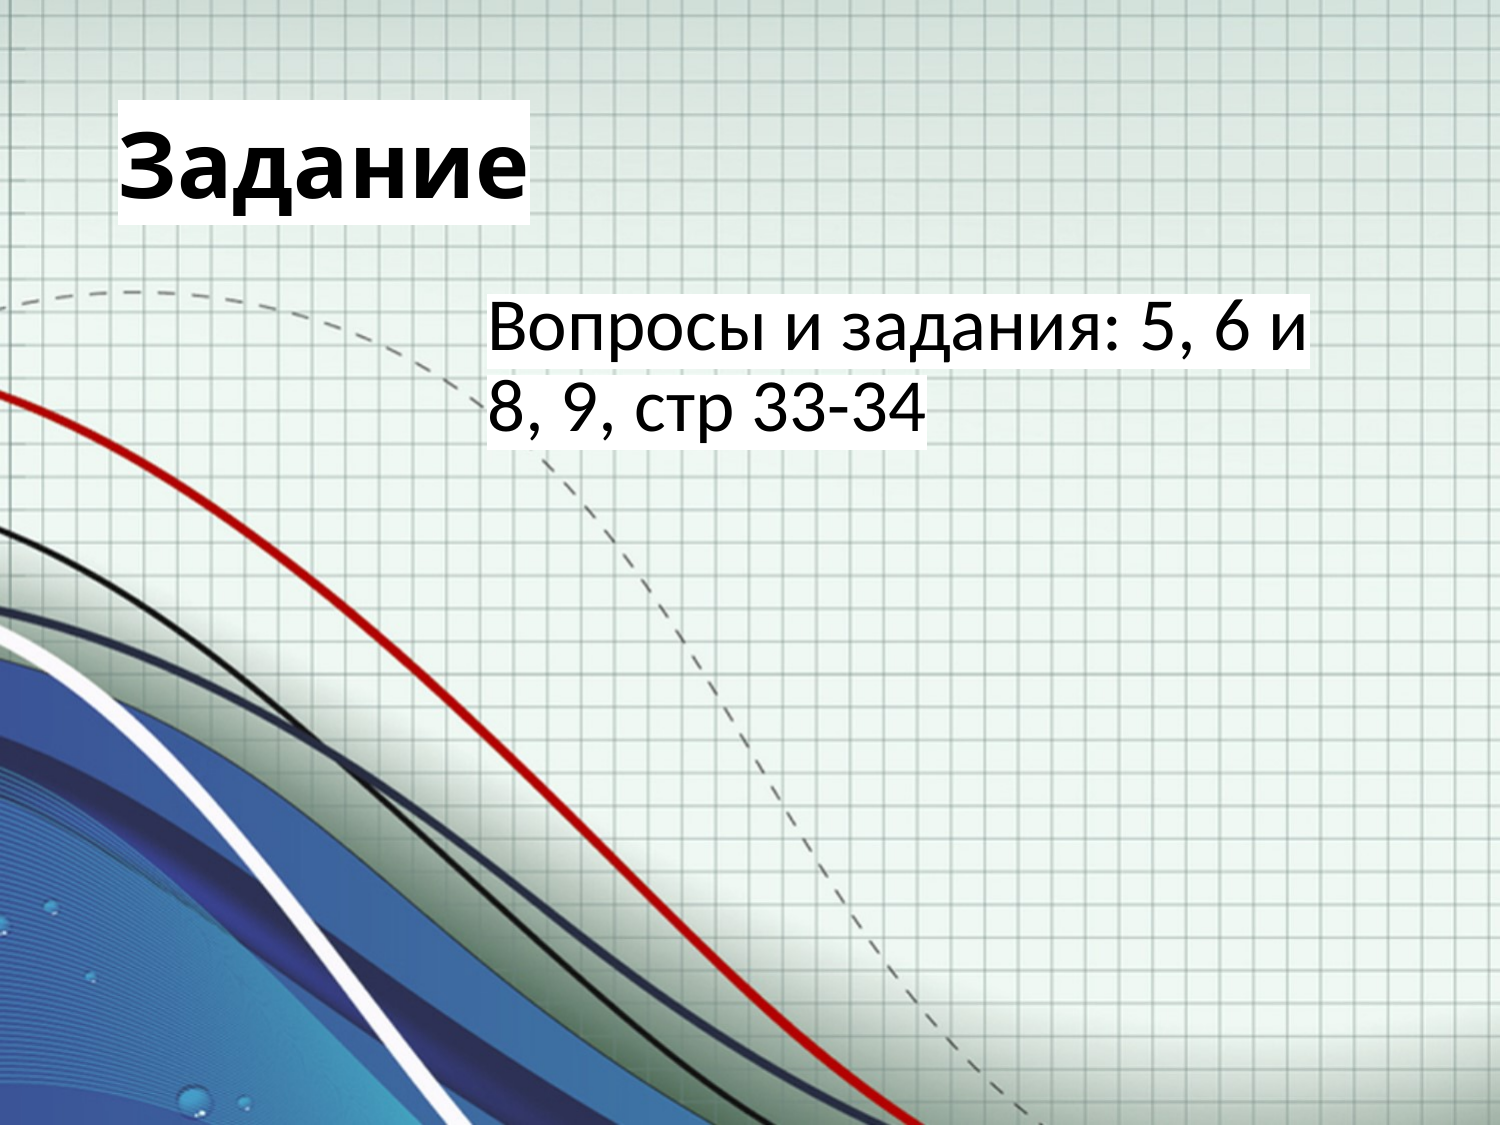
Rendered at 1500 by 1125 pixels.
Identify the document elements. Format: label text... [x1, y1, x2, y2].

picture [0, 0, 1500, 1125]
list Вопросы и задания: 5, 6 и 8, 9, стр 33-34 [472, 278, 1382, 993]
title Задание [103, 59, 1397, 278]
